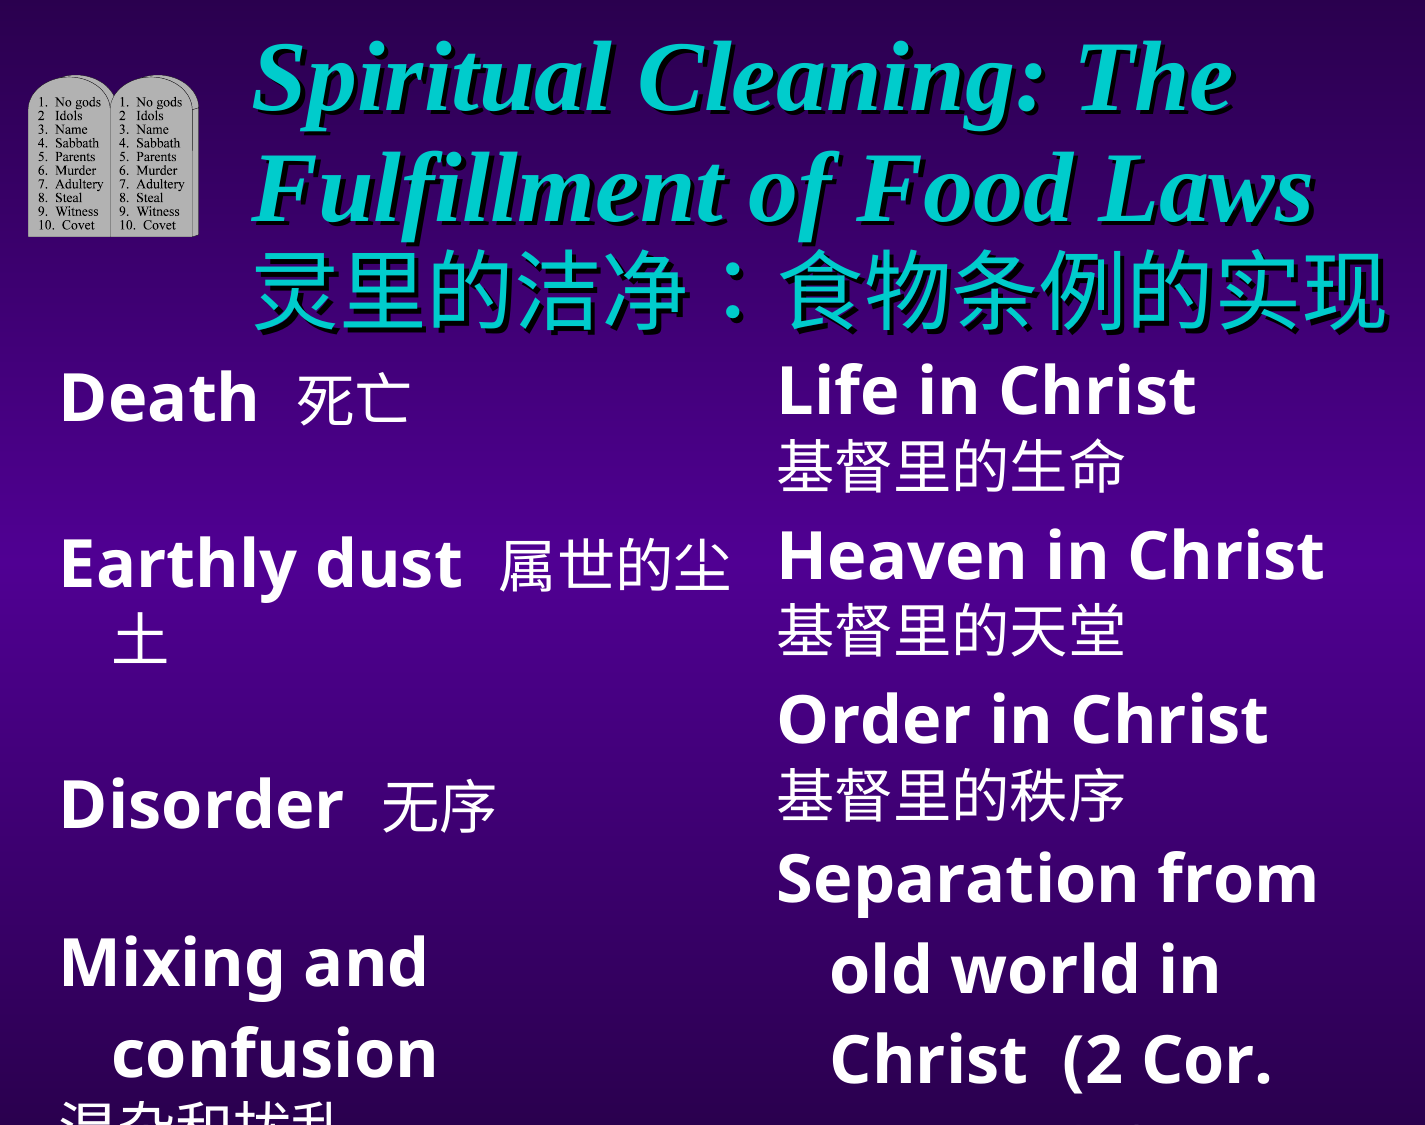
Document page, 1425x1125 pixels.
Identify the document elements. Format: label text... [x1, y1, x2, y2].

title Spiritual Cleaning: The Fulfillment of Food Laws 灵里的洁净：食物条例的实现 [237, 0, 1425, 342]
list Life in Christ 基督里的生命 Heaven in Christ 基督里的天堂 Order in Christ 基督里的秩序 Separation from old world in Christ (2 Cor. 6:17)在基督里与旧世界分别（林后6:17） [762, 336, 1425, 1125]
list Death 死亡 Earthly dust 属世的尘土 Disorder 无序 Mixing and confusion 混杂和扰乱 [44, 342, 788, 1043]
